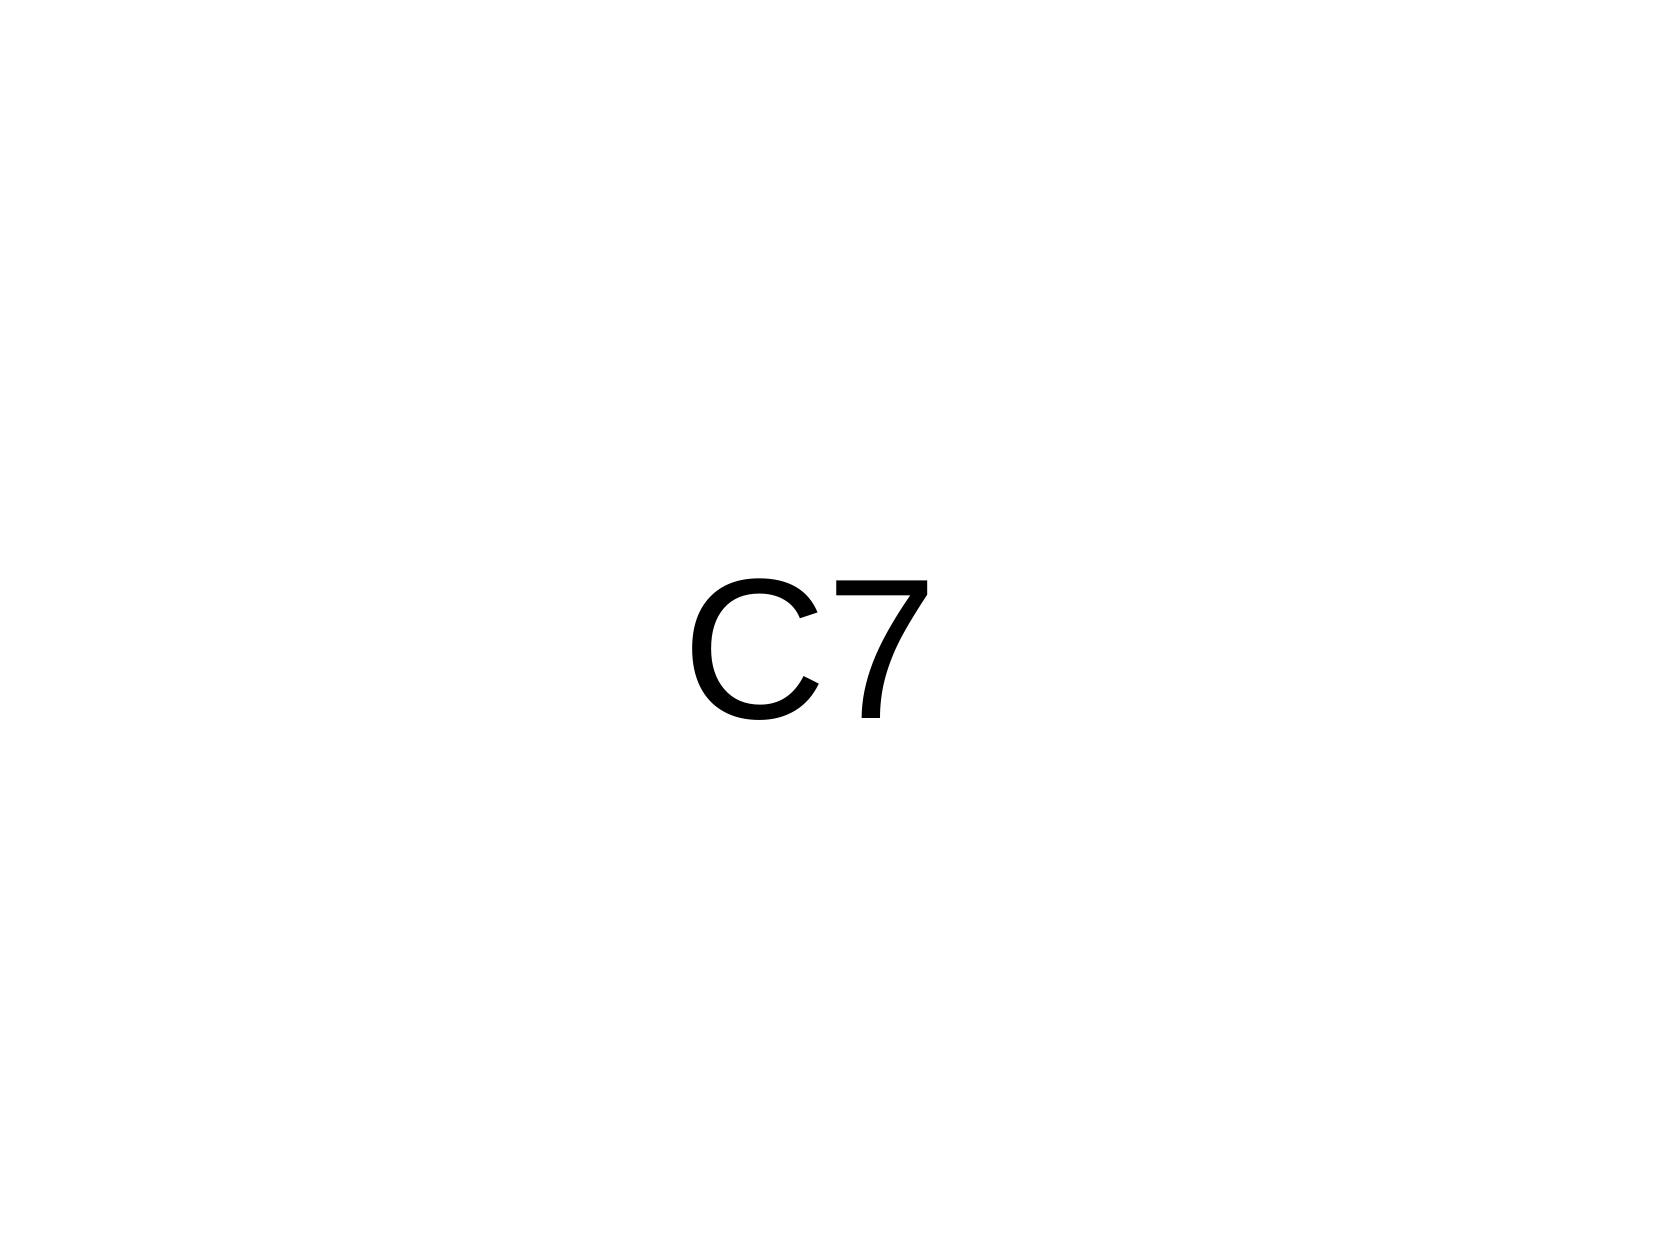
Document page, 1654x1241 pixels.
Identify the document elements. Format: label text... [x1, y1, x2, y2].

subtitle C7 [82, 290, 1538, 1010]
